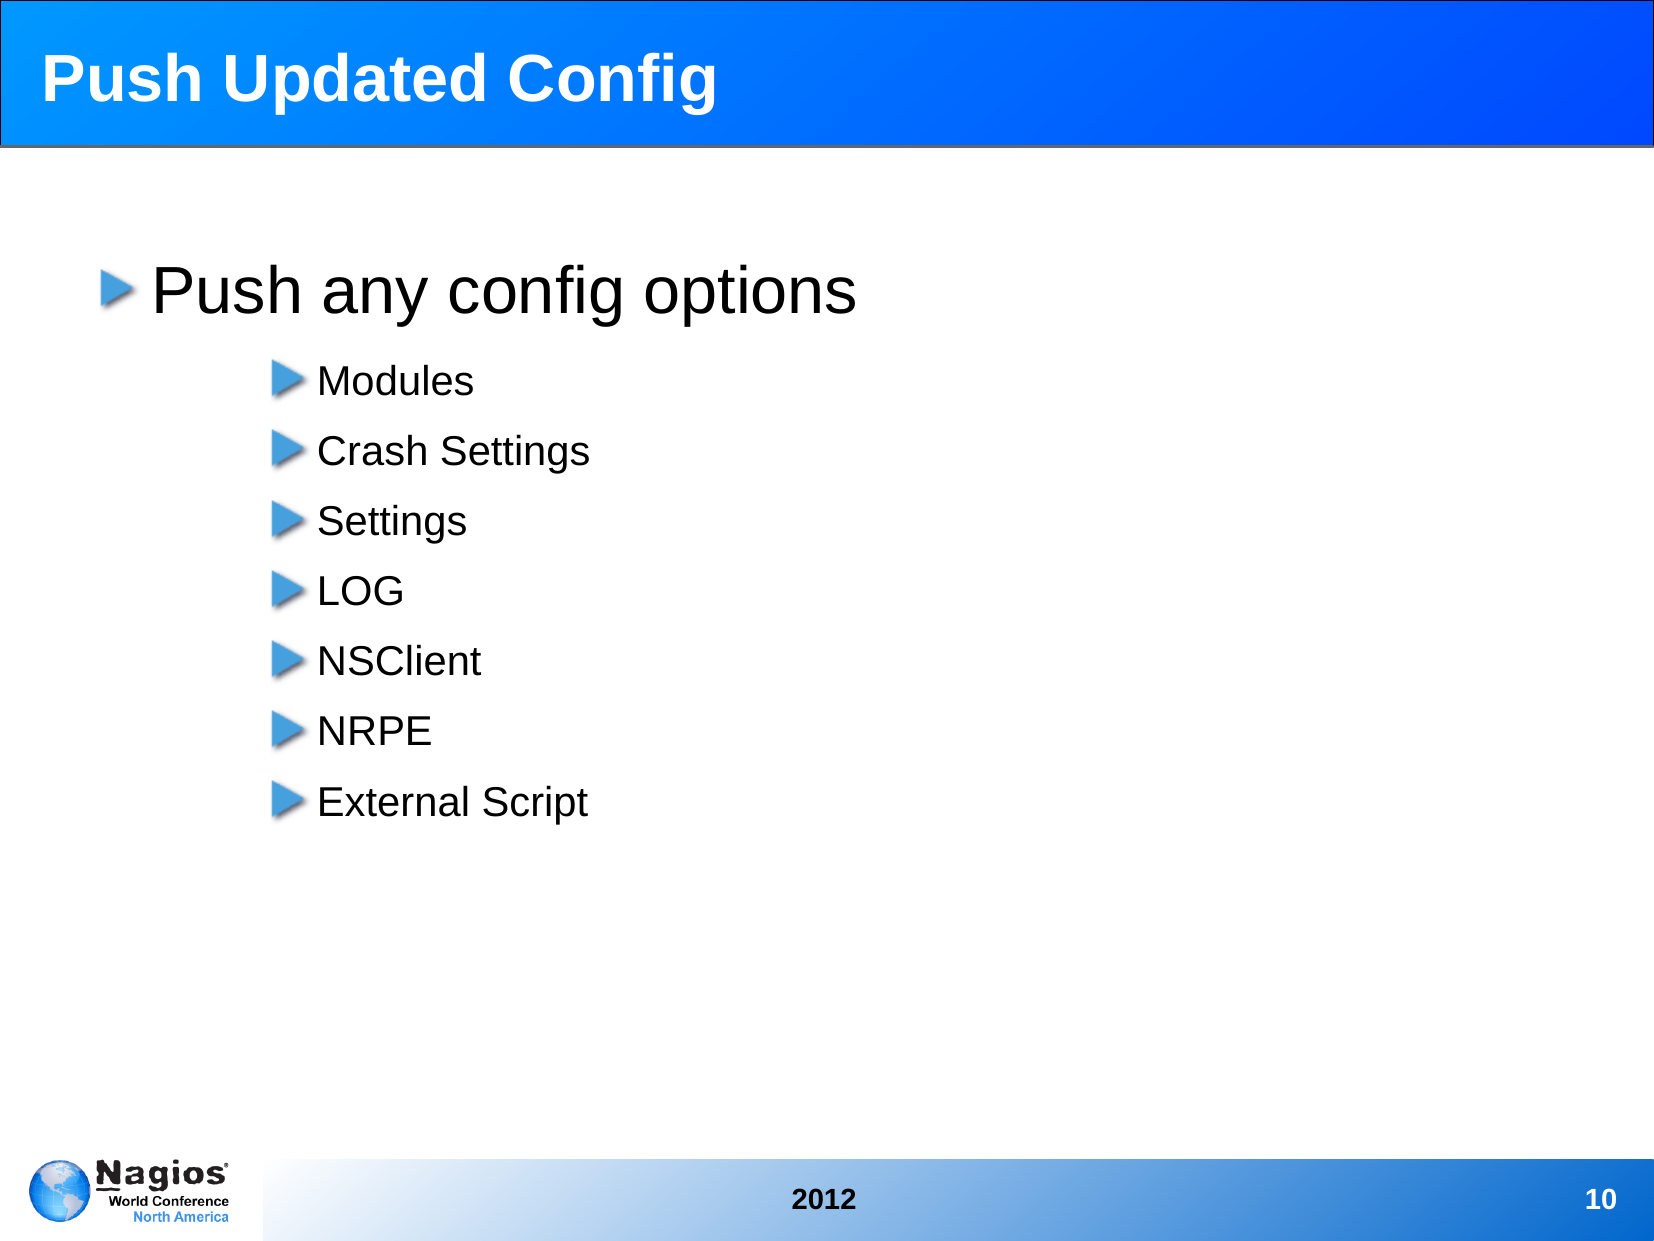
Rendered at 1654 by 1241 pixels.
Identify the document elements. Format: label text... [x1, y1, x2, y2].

title Push Updated Config [41, 36, 1248, 120]
picture [29, 1159, 229, 1235]
list Push any config options Modules Crash Settings Settings LOG NSClient NRPE External Script [80, 253, 1569, 1058]
